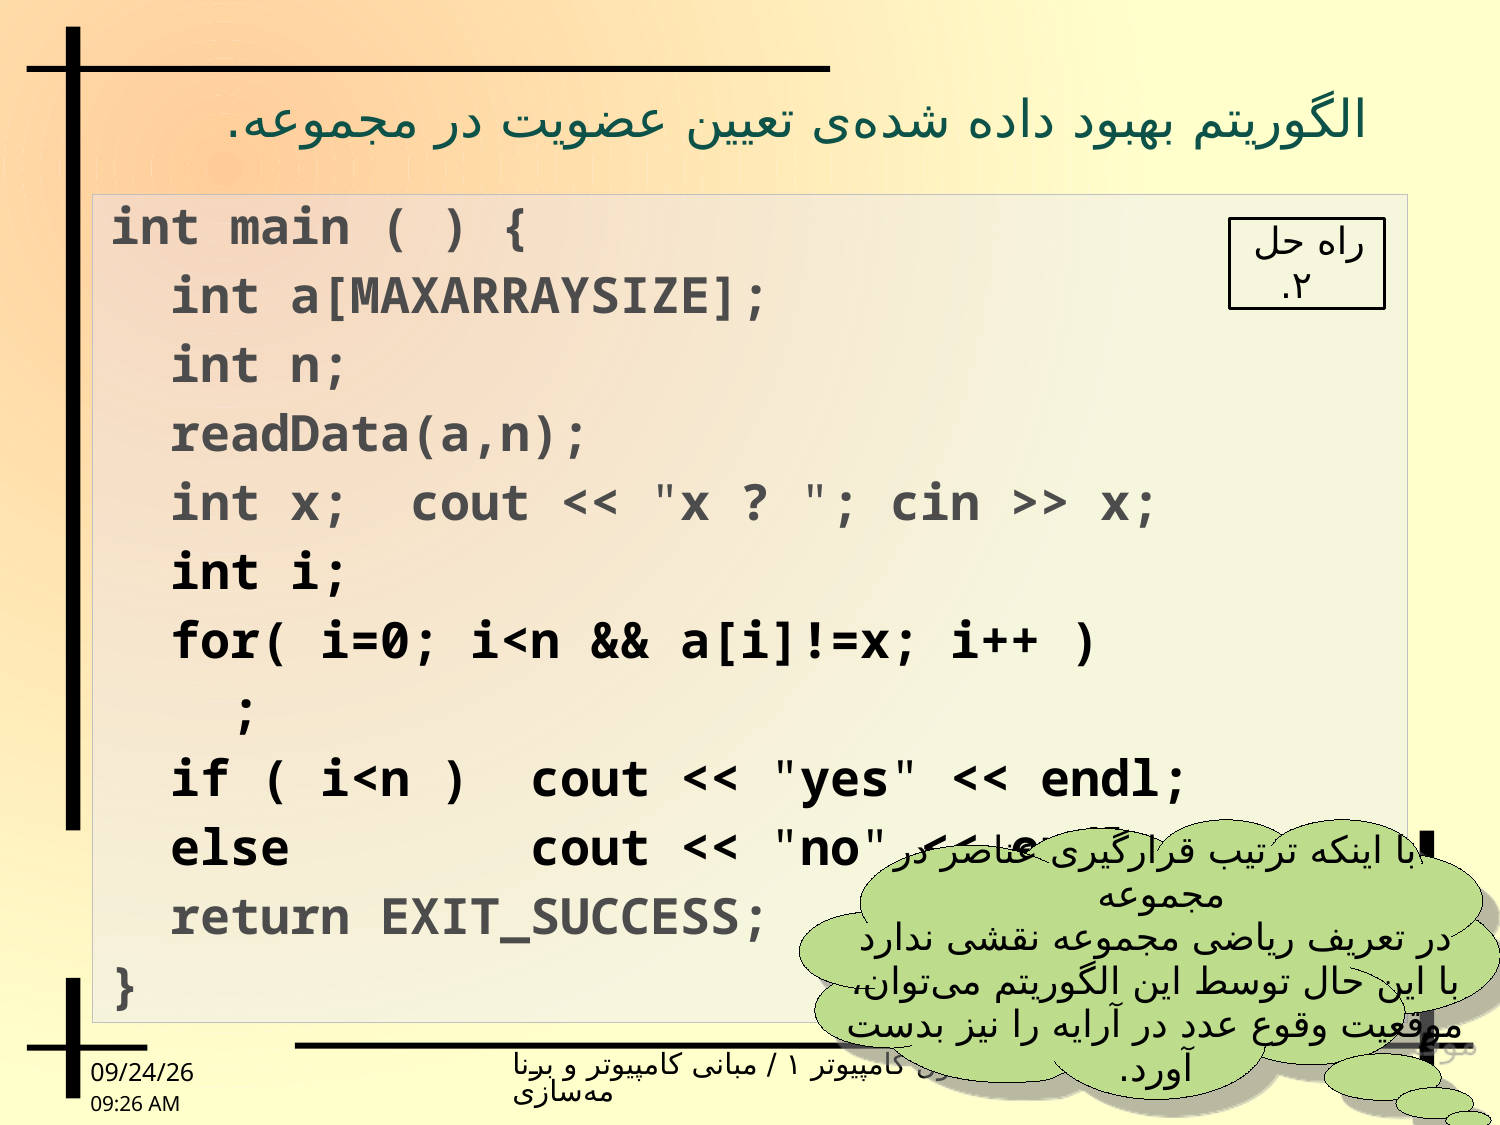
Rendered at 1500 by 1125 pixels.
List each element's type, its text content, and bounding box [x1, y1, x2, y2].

text_box int main ( ) { int a[MAXARRAYSIZE]; int n; readData(a,n); int x; cout << "x ? "; cin >> x; int i; for( i=0; i<n && a[i]!=x; i++ ) ; if ( i<n ) cout << "yes" << endl; else cout << "no" << endl; return EXIT_SUCCESS; } [92, 194, 1408, 1023]
list راه حل ۲. [1229, 218, 1385, 283]
list الگوریتم بهبود داده شده‌ی تعیین عضویت در مجموعه. [110, 89, 1422, 188]
text_box با اینکه ترتیب قرارگیری عناصر در مجموعه در تعریف ریاضی مجموعه نقشی ندارد با این حال توسط این الگوریتم می‌توان، موقعیت وقوع عدد در آرایه را نیز بدست آورد. [799, 819, 1500, 1125]
